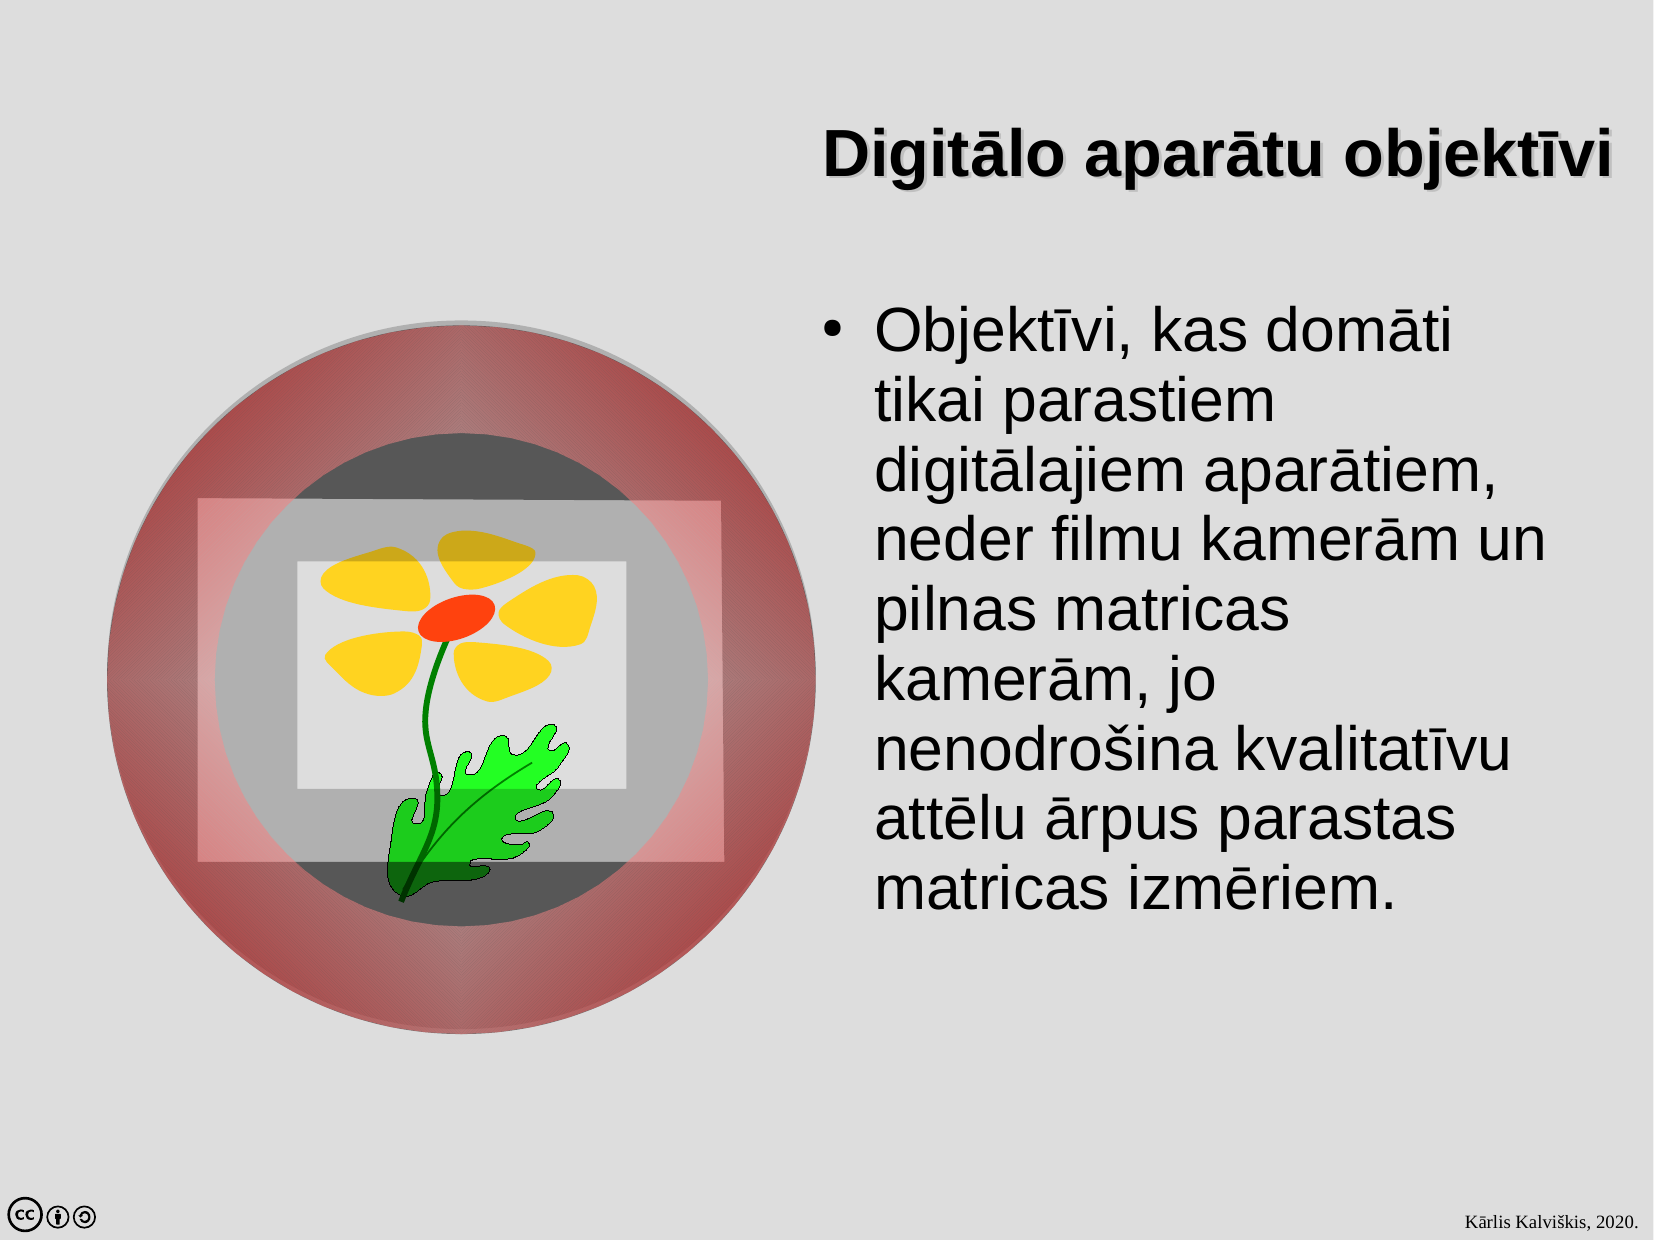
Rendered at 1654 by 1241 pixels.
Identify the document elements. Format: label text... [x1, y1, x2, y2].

list Objektīvi, kas domāti tikai parastiem digitālajiem aparātiem, neder filmu kamerām un pilnas matricas kamerām, jo nenodrošina kvalitatīvu attēlu ārpus parastas matricas izmēriem. [737, 295, 1569, 1099]
text_box [107, 320, 816, 1035]
title Digitālo aparātu objektīvi [42, 49, 1615, 257]
